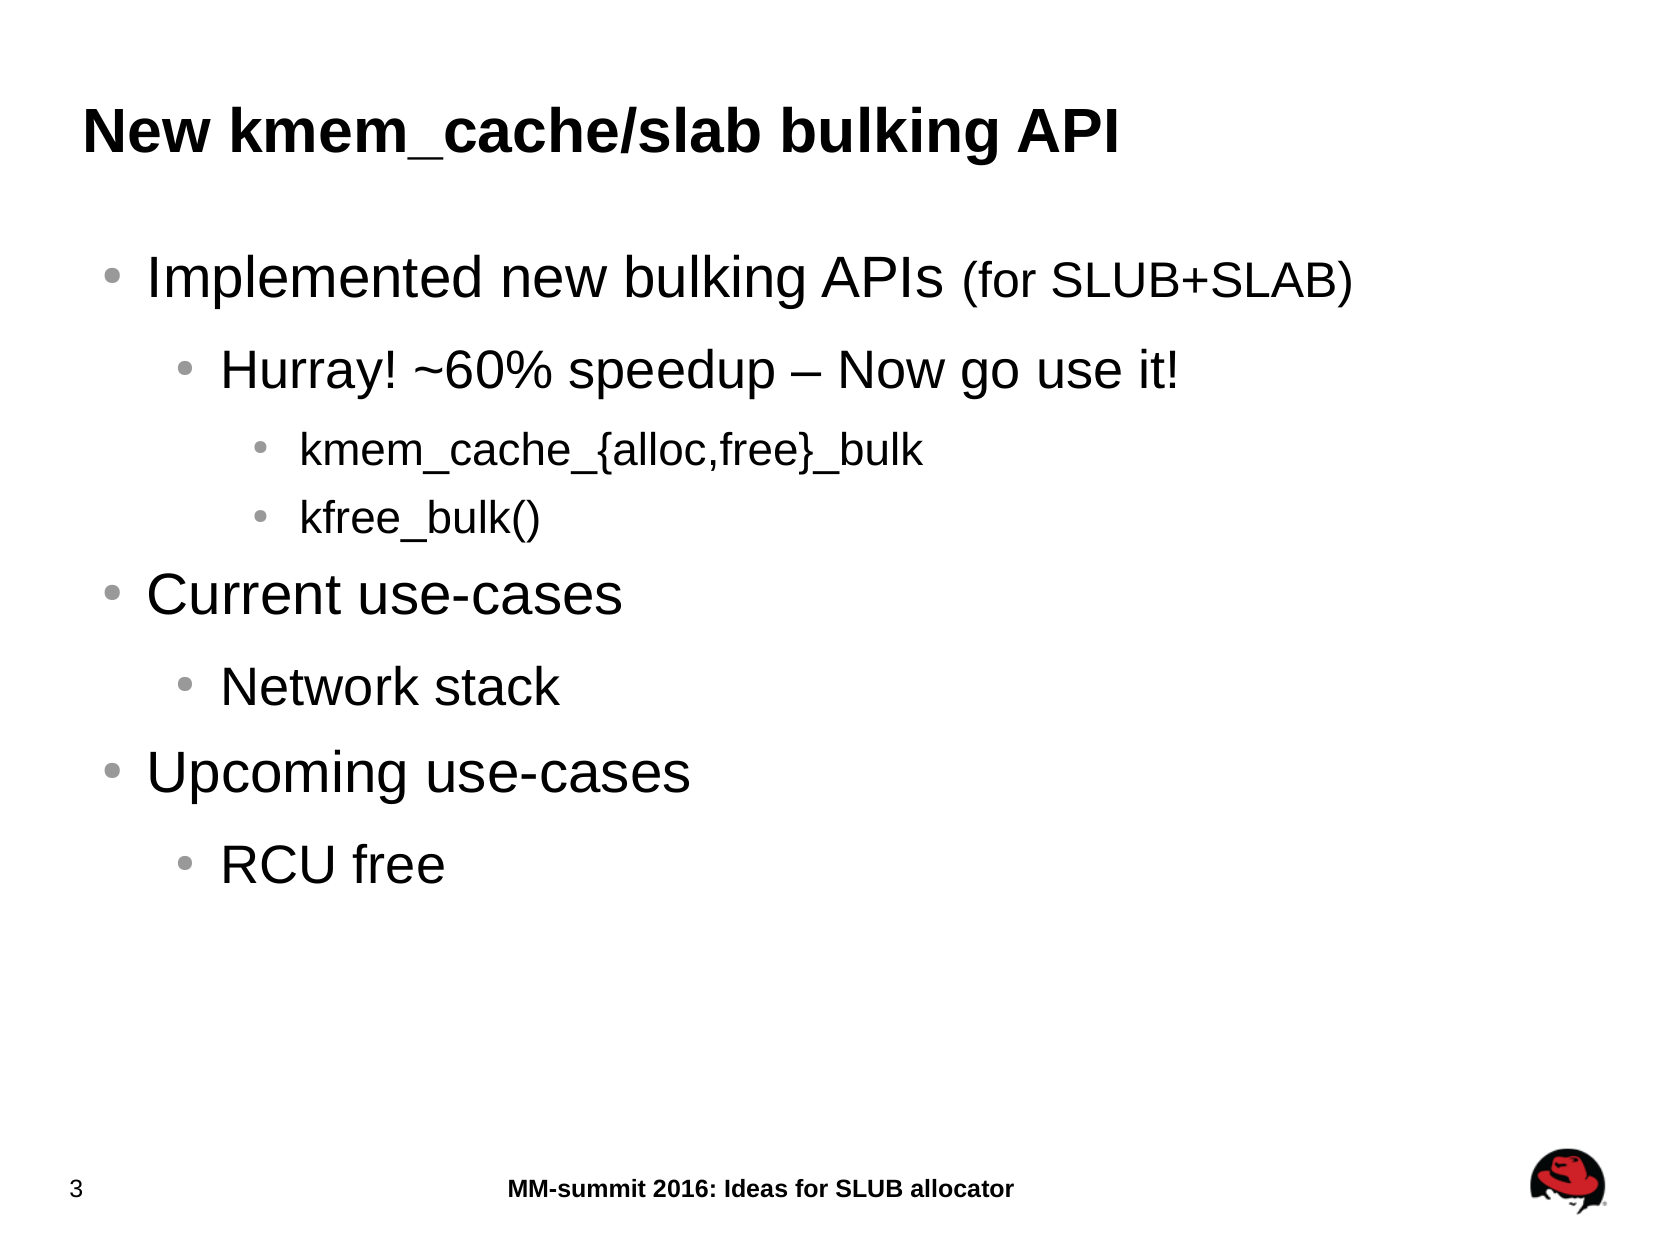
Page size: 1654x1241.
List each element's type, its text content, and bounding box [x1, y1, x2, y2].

title New kmem_cache/slab bulking API [82, 37, 1571, 226]
picture [1529, 1146, 1613, 1224]
list Implemented new bulking APIs (for SLUB+SLAB) Hurray! ~60% speedup – Now go use it! kmem_cache_{alloc,free}_bulk kfree_bulk() Current use-cases Network stack Upcoming use-cases RCU free [86, 244, 1576, 1039]
